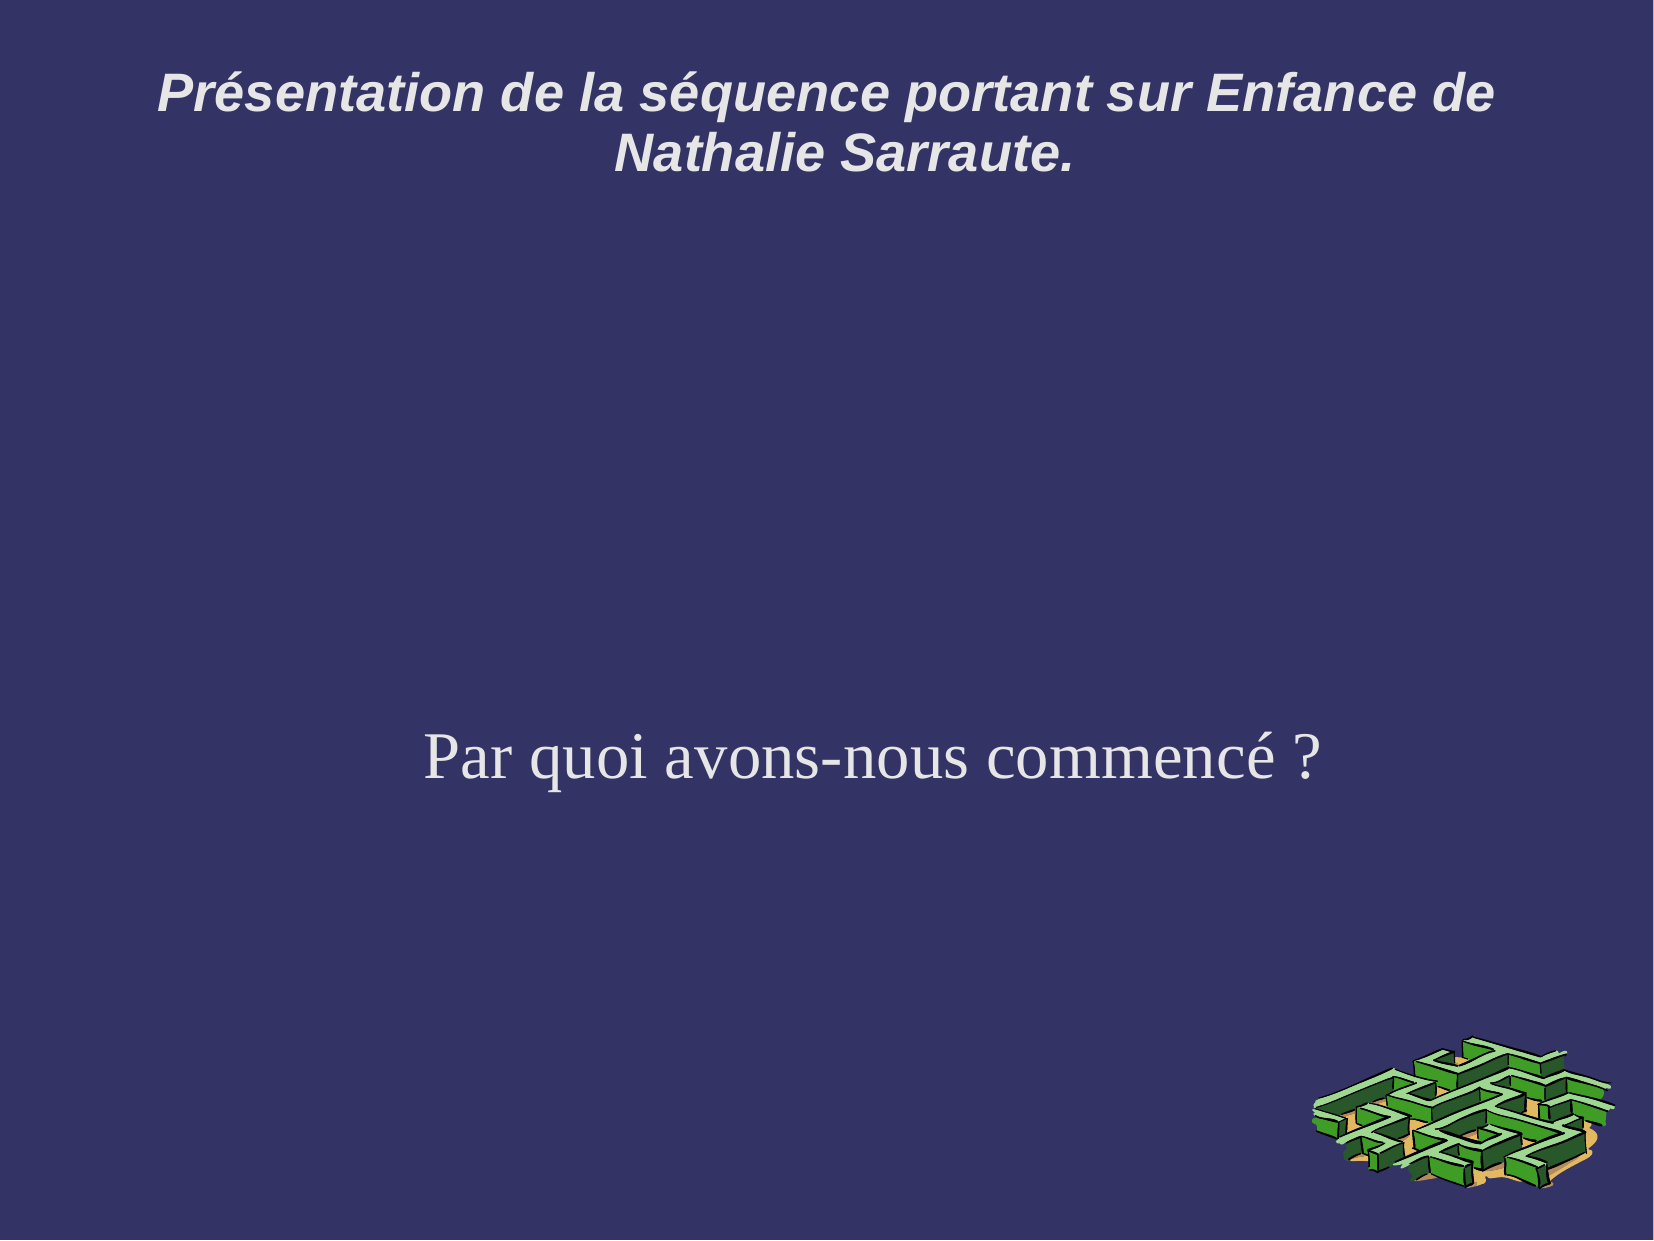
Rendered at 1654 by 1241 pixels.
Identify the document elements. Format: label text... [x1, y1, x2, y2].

subtitle Par quoi avons-nous commencé ? [178, 364, 1570, 1147]
title Présentation de la séquence portant sur Enfance de Nathalie Sarraute. [121, 19, 1534, 227]
